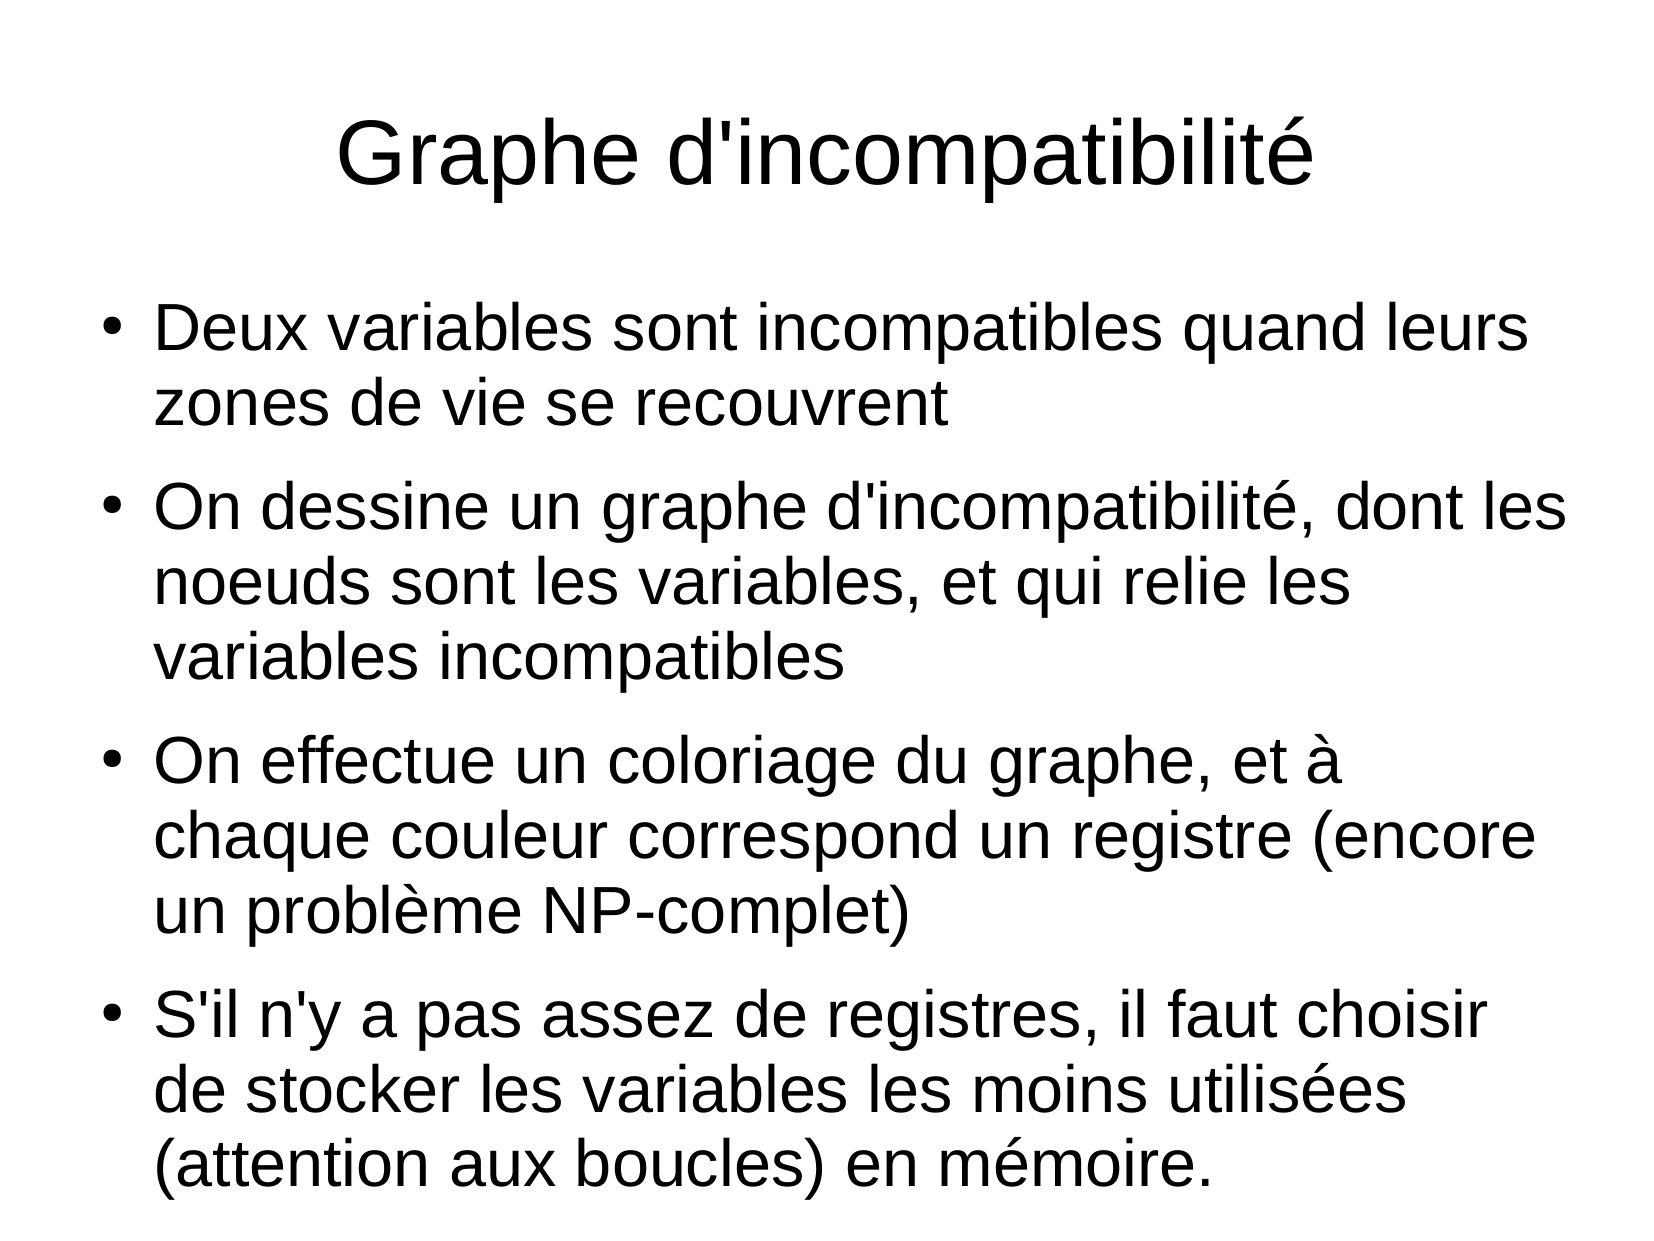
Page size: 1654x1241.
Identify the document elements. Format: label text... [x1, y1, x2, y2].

list Deux variables sont incompatibles quand leurs zones de vie se recouvrent On dessine un graphe d'incompatibilité, dont les noeuds sont les variables, et qui relie les variables incompatibles On effectue un coloriage du graphe, et à chaque couleur correspond un registre (encore un problème NP‑complet) S'il n'y a pas assez de registres, il faut choisir de stocker les variables les moins utilisées (attention aux boucles) en mémoire. [82, 290, 1571, 1202]
title Graphe d'incompatibilité [82, 56, 1571, 250]
